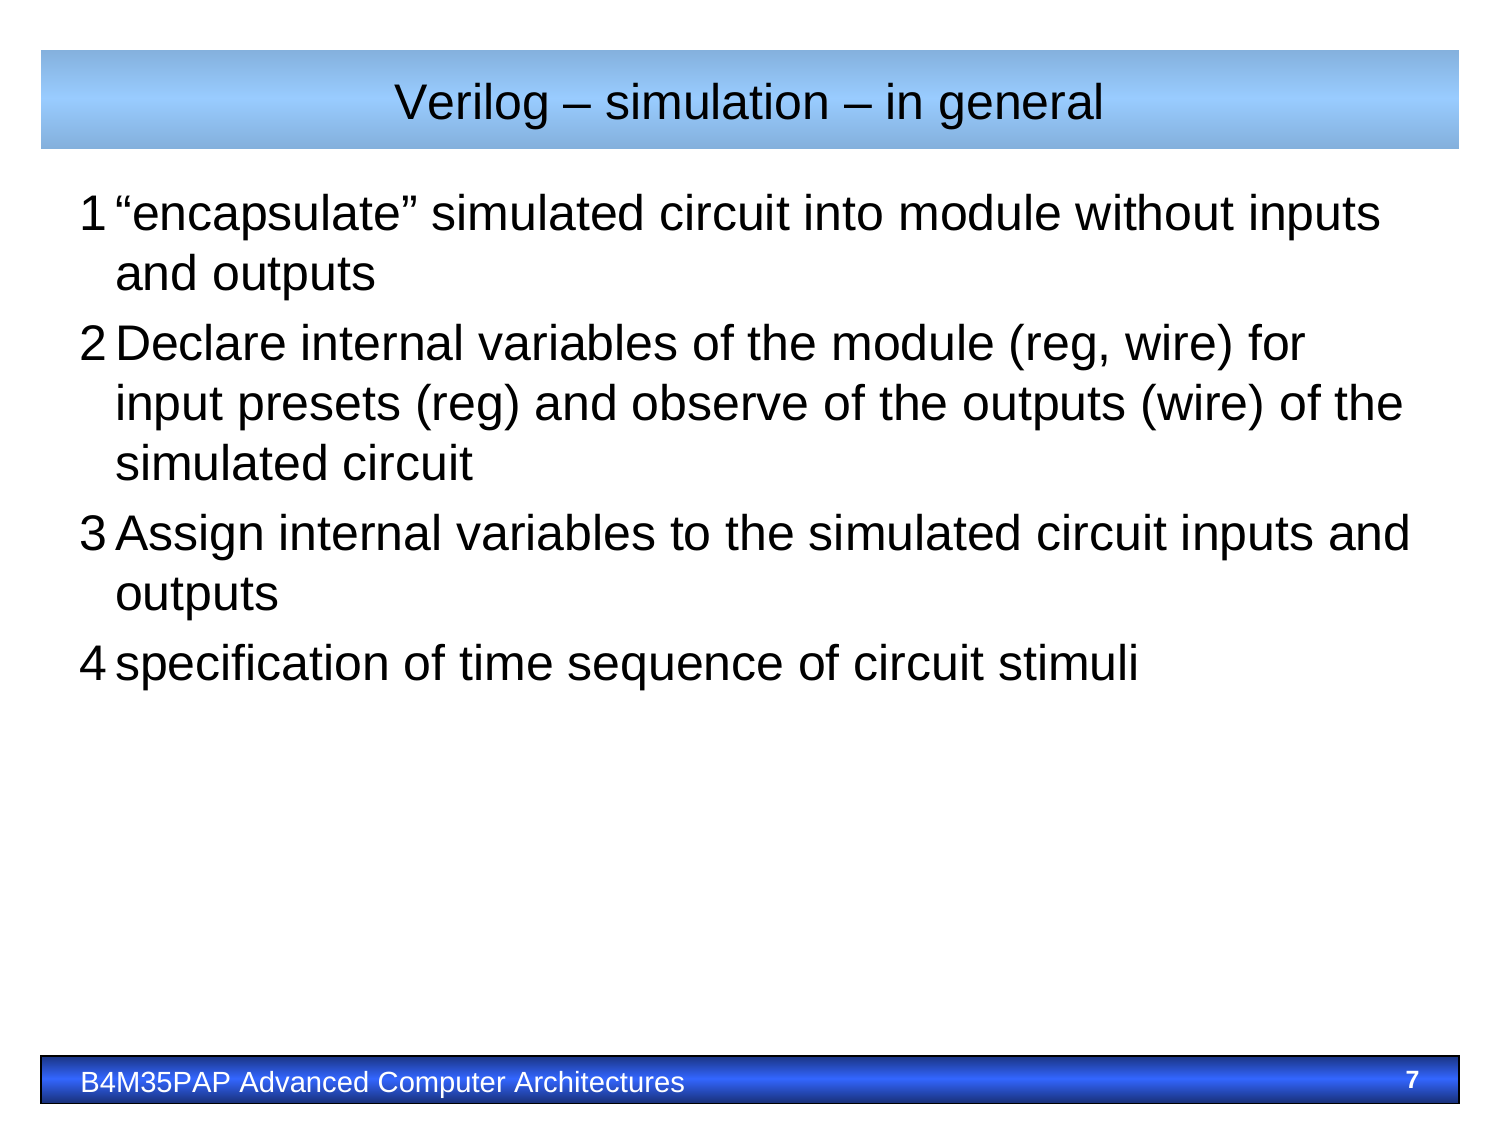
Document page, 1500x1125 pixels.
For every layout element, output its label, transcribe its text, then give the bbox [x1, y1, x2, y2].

title Verilog – simulation – in general [41, 50, 1459, 149]
list “encapsulate” simulated circuit into module without inputs and outputs Declare internal variables of the module (reg, wire) for input presets (reg) and observe of the outputs (wire) of the simulated circuit Assign internal variables to the simulated circuit inputs and outputs specification of time sequence of circuit stimuli [64, 172, 1436, 1000]
